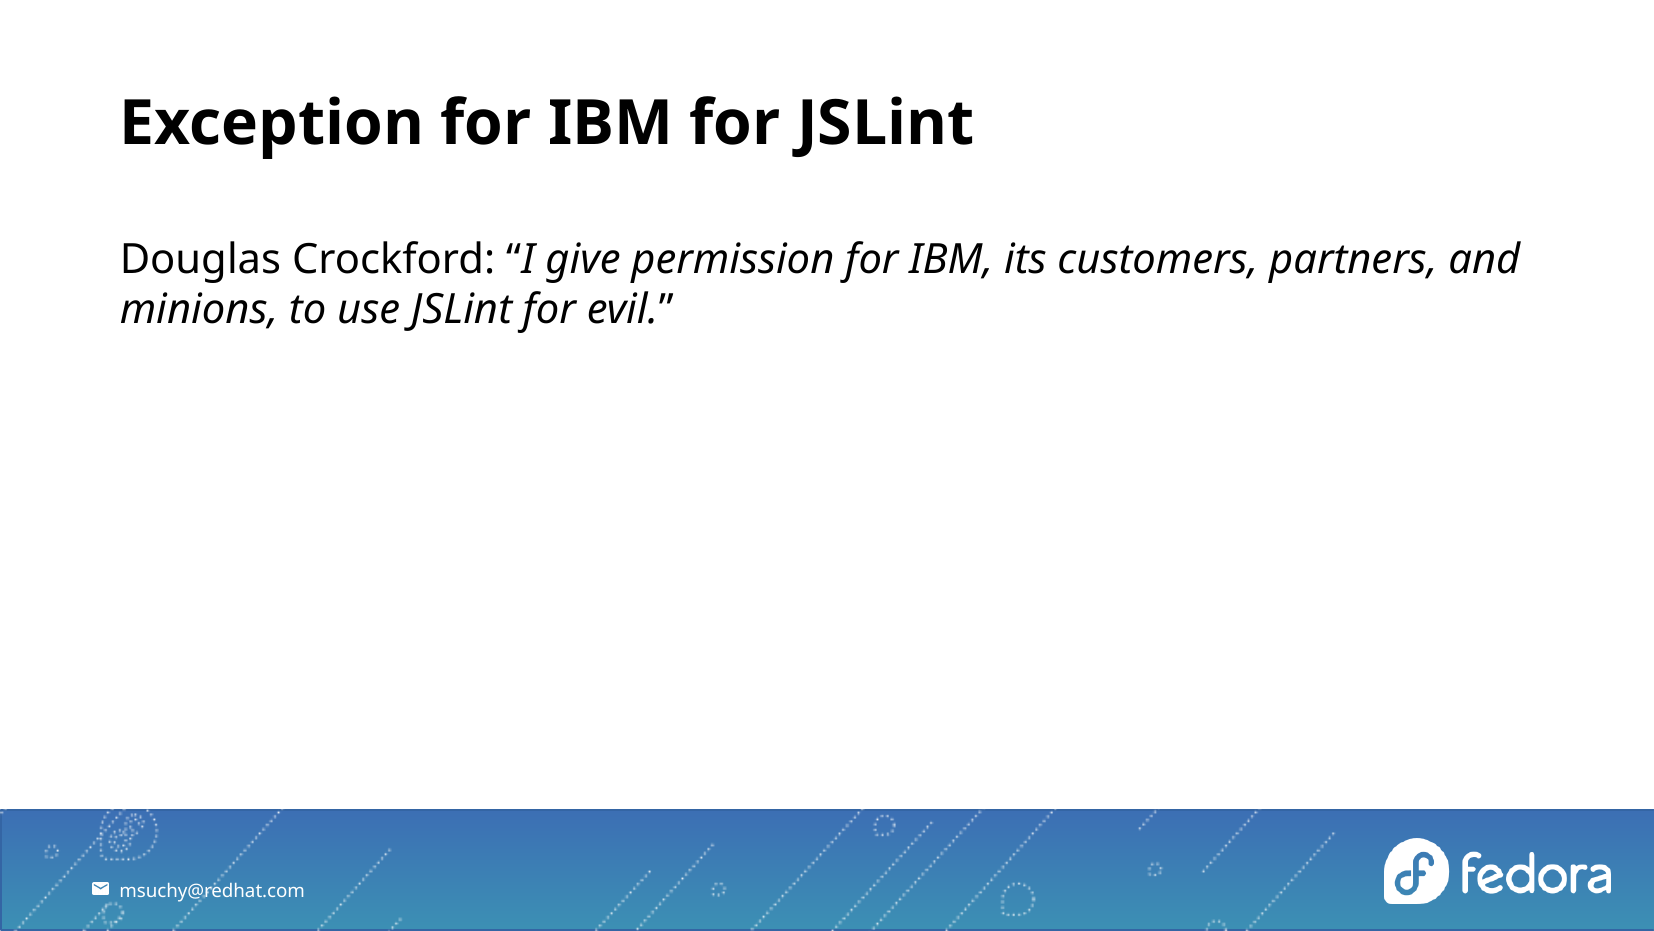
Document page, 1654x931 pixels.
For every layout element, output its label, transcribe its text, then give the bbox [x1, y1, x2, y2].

picture [1384, 838, 1611, 904]
picture [0, 484, 1374, 931]
text_box Exception for IBM for JSLint Douglas Crockford: “I give permission for IBM, its customers, partners, and minions, to use JSLint for evil.” [104, 75, 1620, 792]
